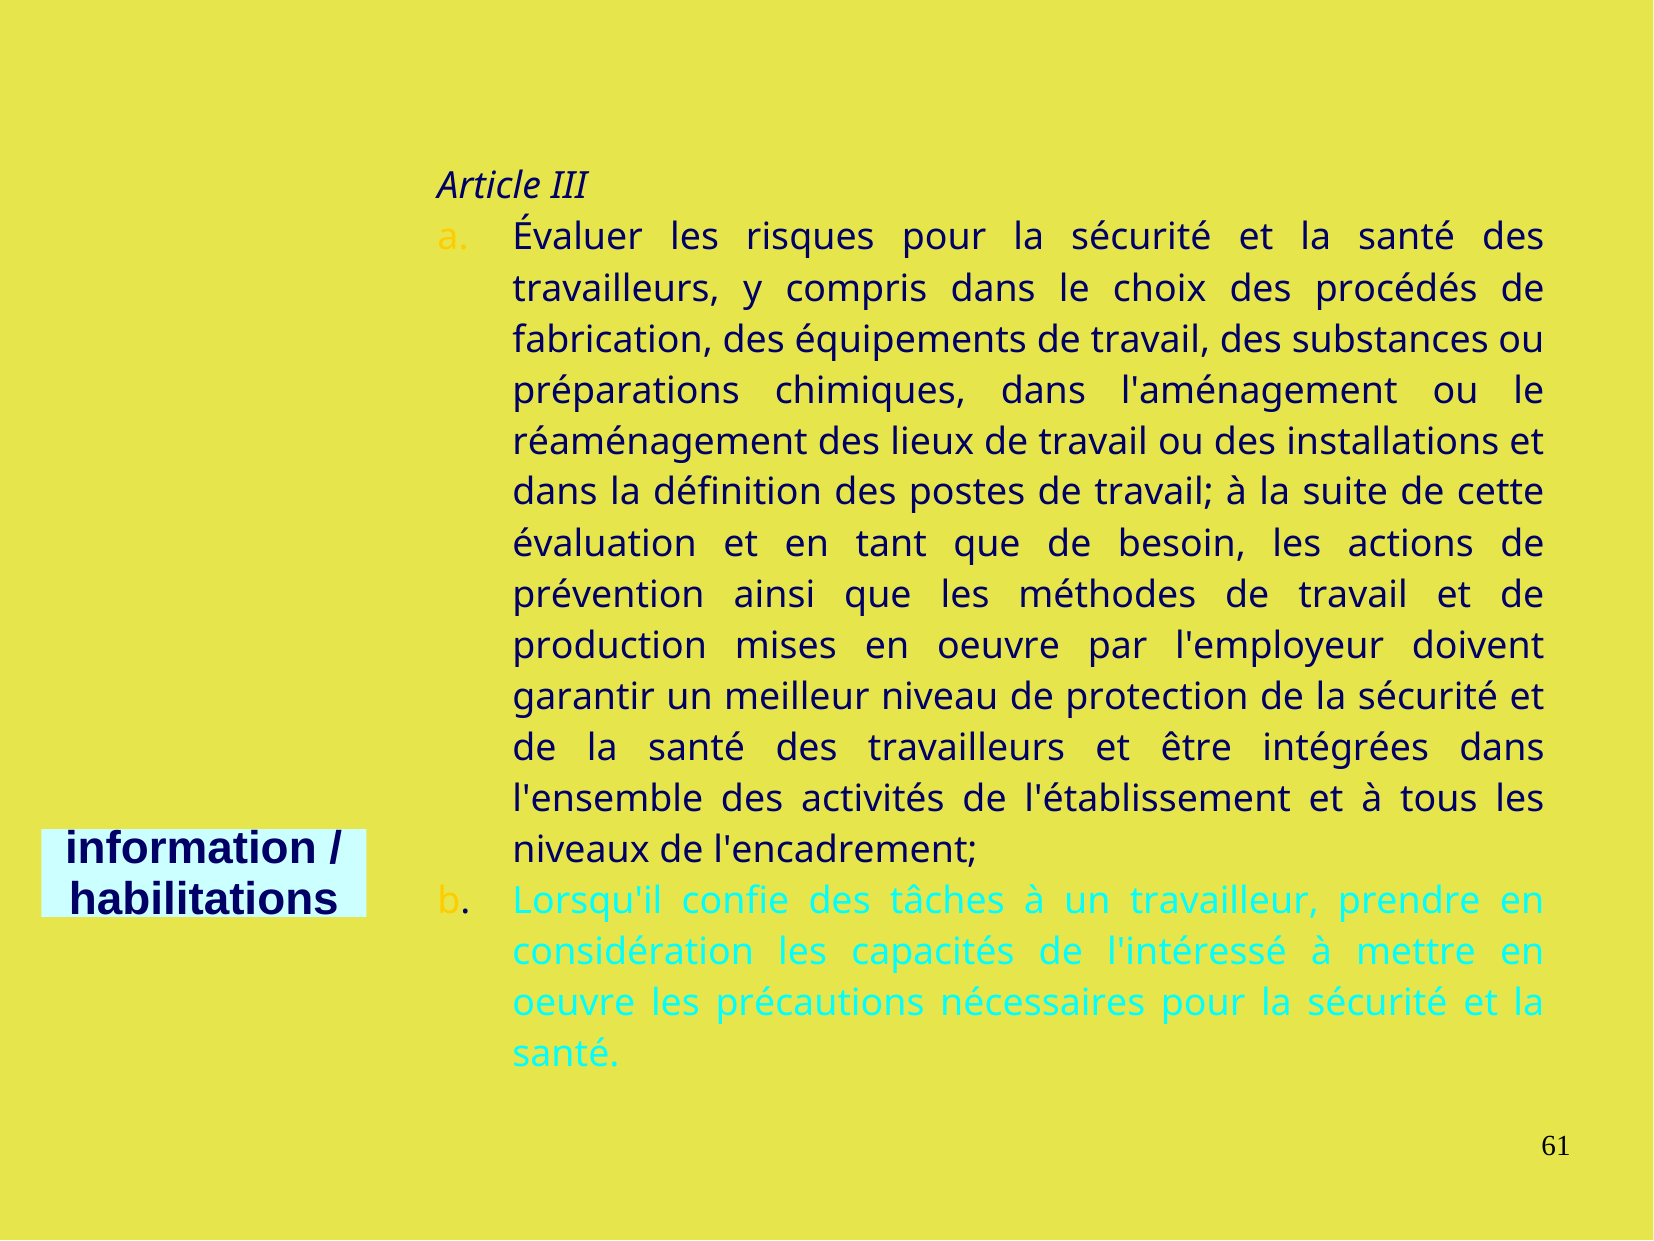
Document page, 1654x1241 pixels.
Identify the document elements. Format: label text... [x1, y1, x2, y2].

text_box Article III a. Évaluer les risques pour la sécurité et la santé des travailleurs, y compris dans le choix des procédés de fabrication, des équipements de travail, des substances ou préparations chimiques, dans l'aménagement ou le réaménagement des lieux de travail ou des installations et dans la définition des postes de travail; à la suite de cette évaluation et en tant que de besoin, les actions de prévention ainsi que les méthodes de travail et de production mises en oeuvre par l'employeur doivent garantir un meilleur niveau de protection de la sécurité et de la santé des travailleurs et être intégrées dans l'ensemble des activités de l'établissement et à tous les niveaux de l'encadrement; b. Lorsqu'il confie des tâches à un travailleur, prendre en considération les capacités de l'intéressé à mettre en oeuvre les précautions nécessaires pour la sécurité et la santé. [422, 151, 1561, 1112]
text_box information / habilitations [41, 829, 367, 917]
